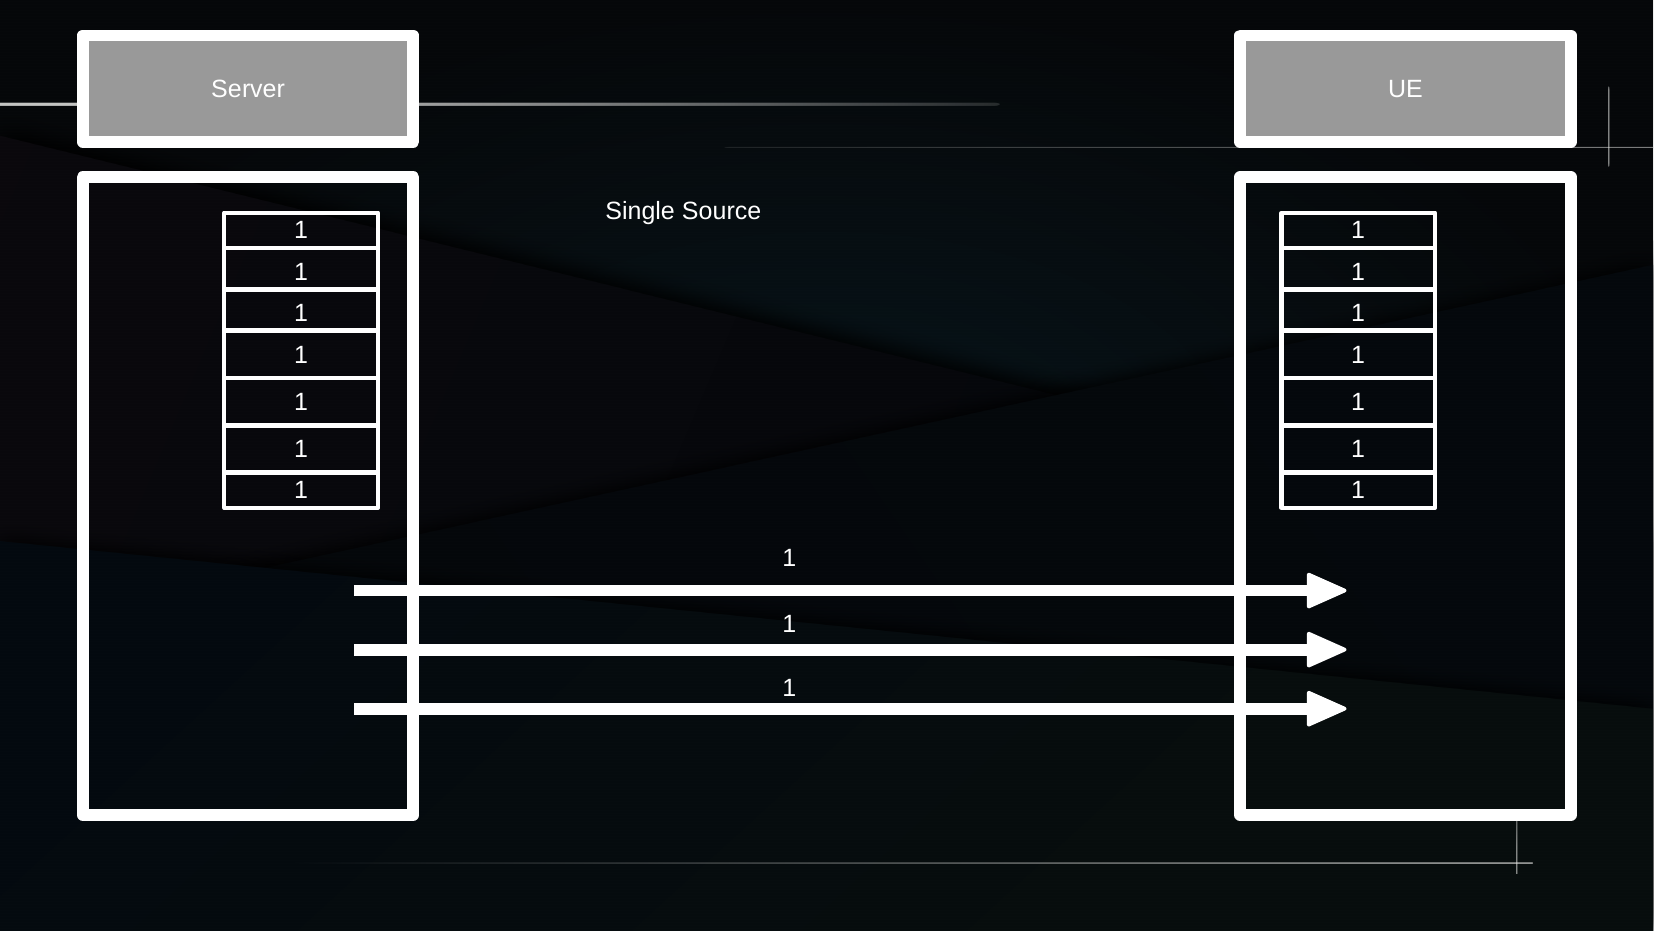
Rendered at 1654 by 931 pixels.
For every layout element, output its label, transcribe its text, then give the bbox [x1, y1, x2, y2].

text_box Single Source [590, 188, 1028, 232]
text_box 1 [1257, 479, 1459, 520]
text_box Server [82, 35, 414, 142]
text_box 1 [200, 302, 402, 343]
text_box 1 [200, 432, 402, 479]
text_box 1 [767, 602, 863, 646]
text_box 1 [1257, 432, 1459, 479]
text_box 1 [1257, 260, 1459, 302]
text_box 1 [767, 665, 863, 709]
text_box UE [1240, 35, 1571, 142]
text_box 1 [767, 535, 863, 579]
text_box 1 [1257, 302, 1459, 343]
text_box 1 [1257, 200, 1459, 260]
text_box 1 [200, 260, 402, 302]
text_box 1 [200, 479, 402, 520]
text_box 1 [200, 384, 402, 432]
text_box 1 [200, 343, 402, 384]
picture [0, 0, 1654, 931]
text_box 1 [1257, 384, 1459, 432]
text_box 1 [200, 200, 402, 260]
text_box 1 [1257, 343, 1459, 384]
